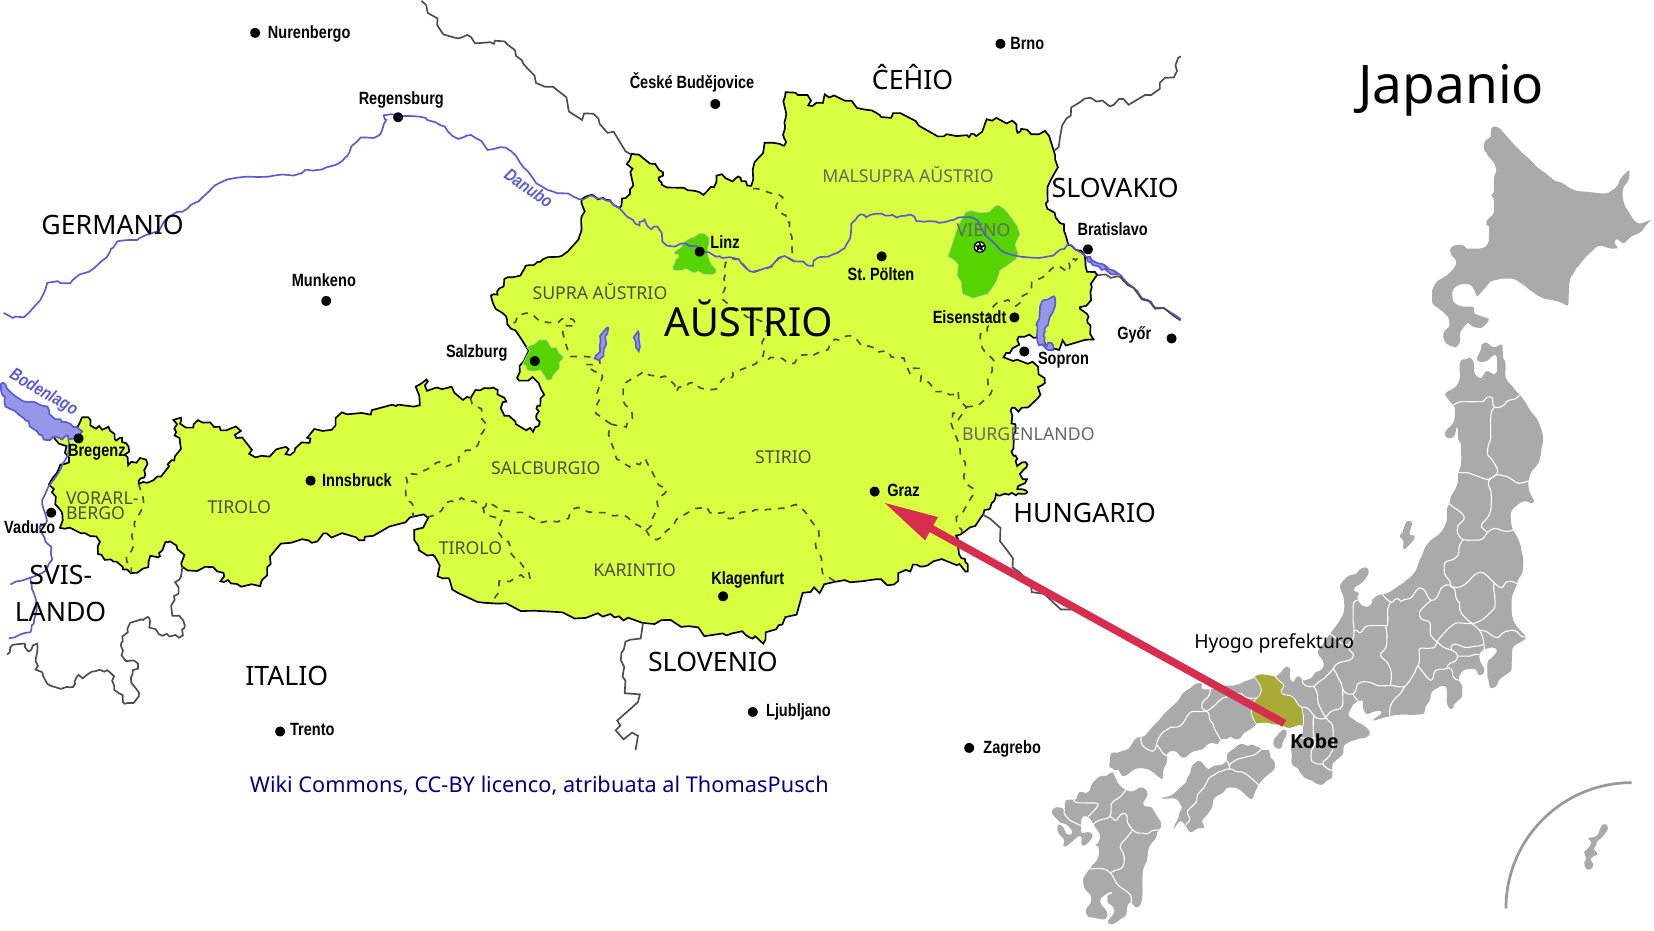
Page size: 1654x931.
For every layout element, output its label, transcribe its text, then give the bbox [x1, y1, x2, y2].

text_box Wiki Commons, CC-BY licenco, atribuata al ThomasPusch [221, 757, 845, 820]
text_box Japanio [1343, 28, 1553, 159]
text_box Kobe [1275, 716, 1348, 773]
picture [0, 0, 1654, 931]
text_box Hyogo prefekturo [1179, 616, 1350, 674]
